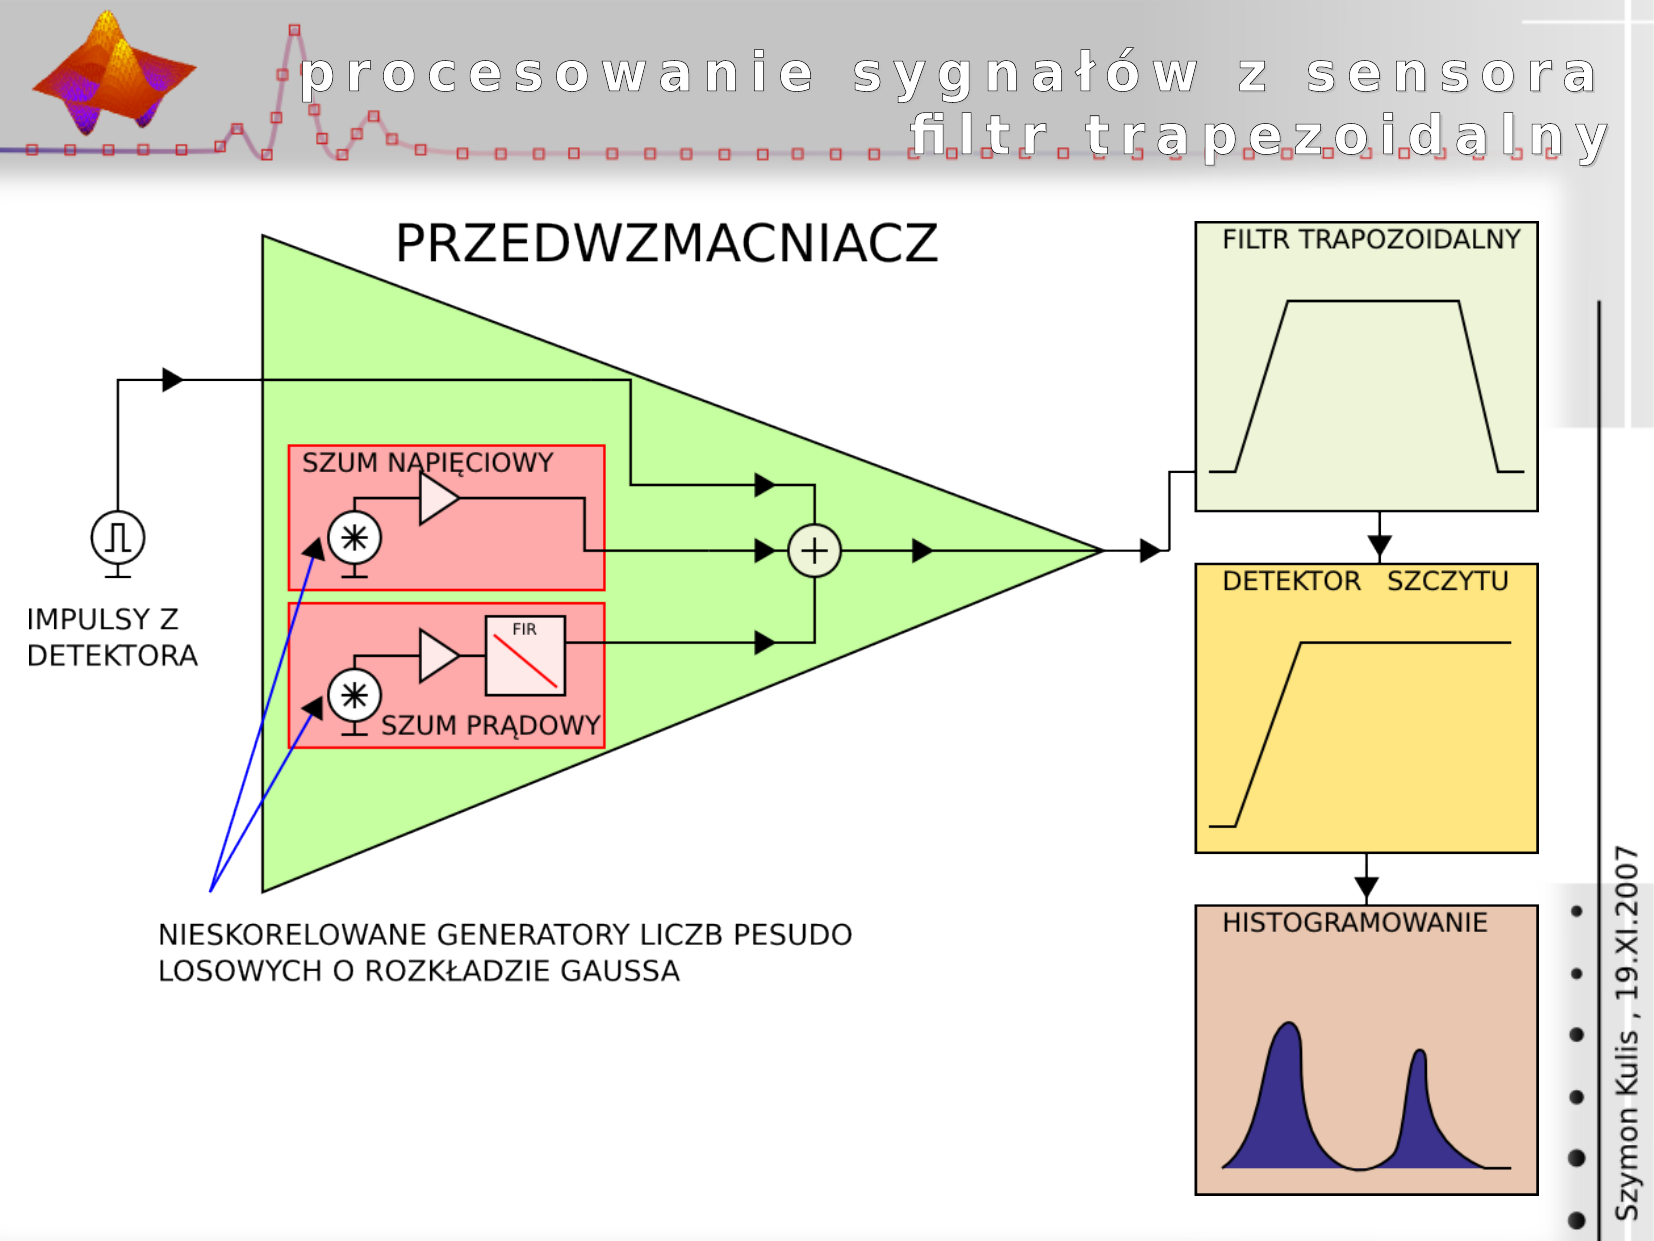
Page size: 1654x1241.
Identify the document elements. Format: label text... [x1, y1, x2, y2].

title procesowanie sygnałów z sensora filtr trapezoidalny [59, 29, 1610, 178]
picture [0, 0, 1654, 1241]
